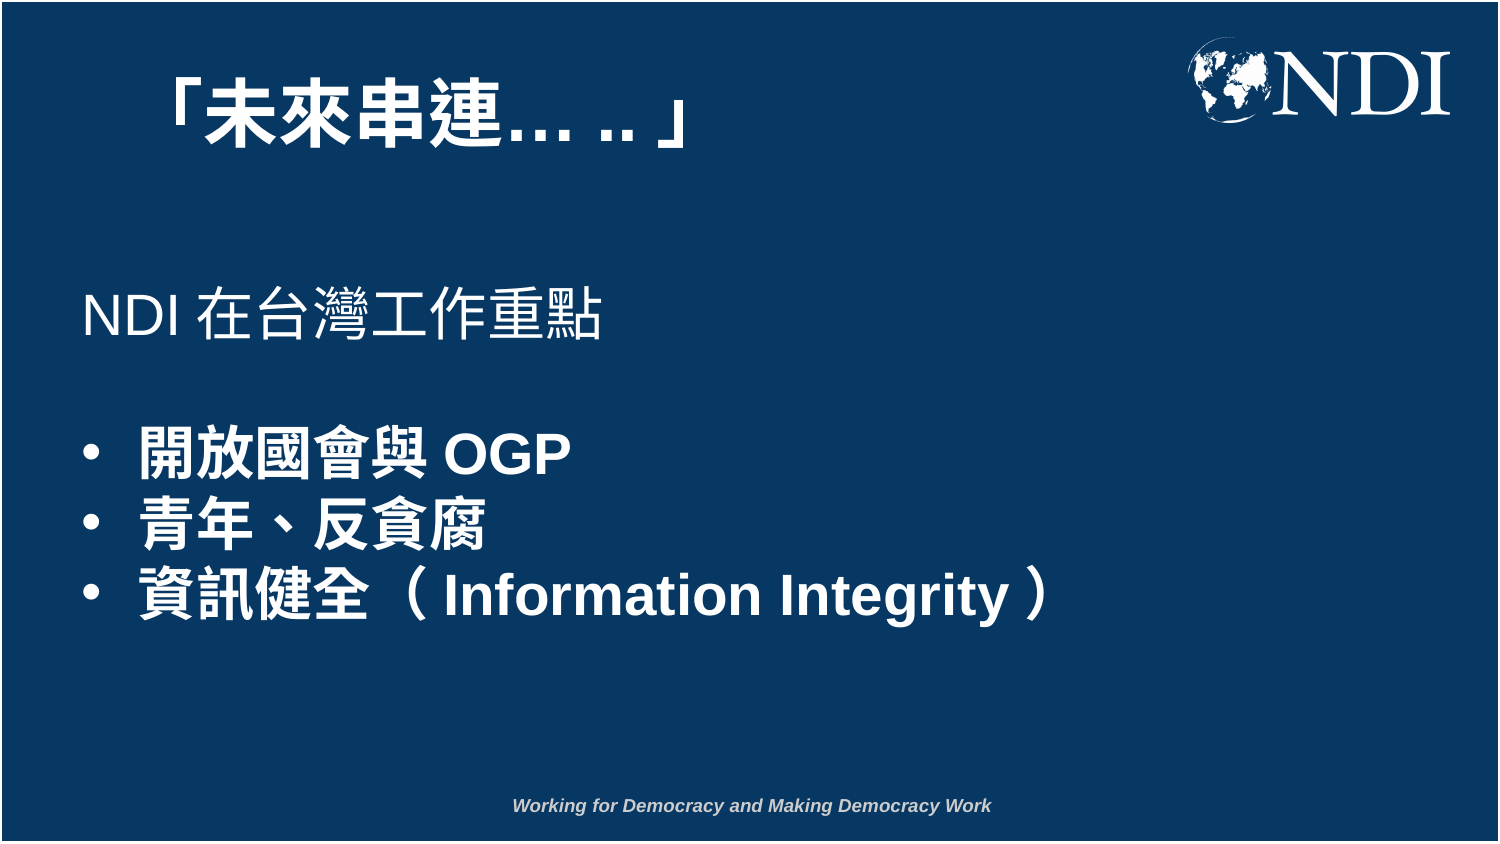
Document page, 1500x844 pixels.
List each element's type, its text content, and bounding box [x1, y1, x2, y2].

text_box NDI在台灣工作重點 開放國會與OGP 青年、反貪腐 資訊健全（Information Integrity） [66, 222, 1177, 761]
title 「未來串連…..」 [0, 42, 860, 181]
picture [1187, 37, 1450, 123]
